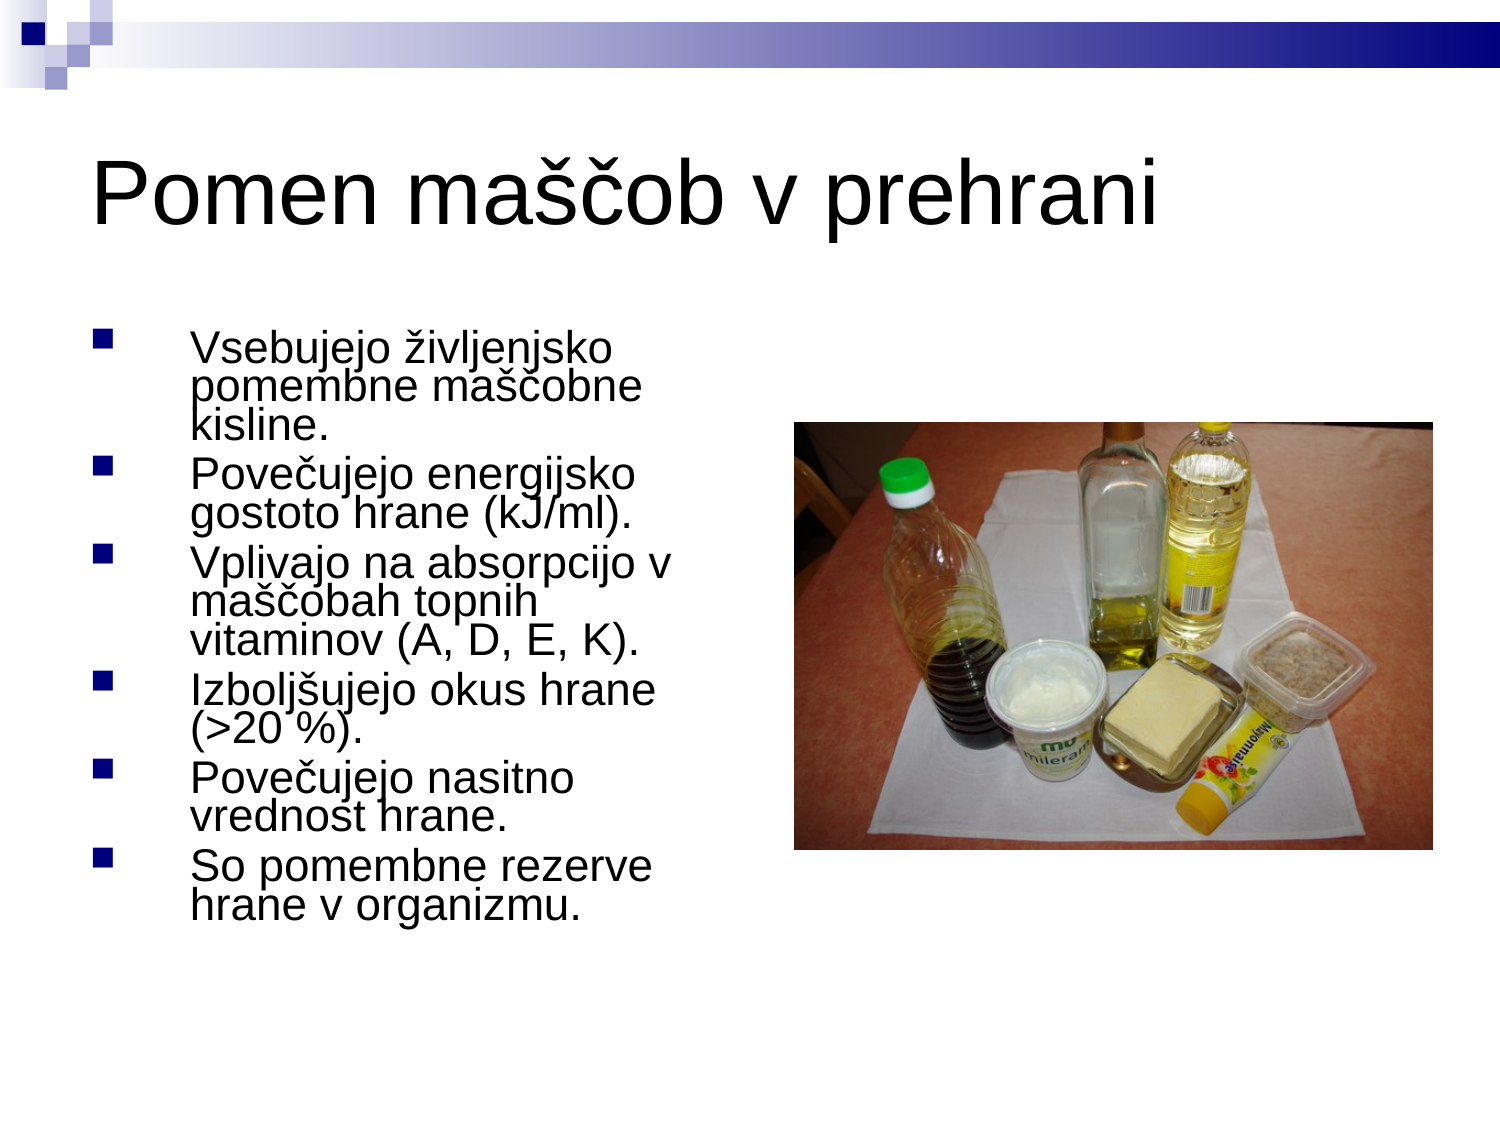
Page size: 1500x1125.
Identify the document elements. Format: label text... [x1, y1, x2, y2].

text_box [794, 422, 1433, 850]
title Pomen maščob v prehrani [75, 75, 1426, 301]
list Vsebujejo življenjsko pomembne maščobne kisline. Povečujejo energijsko gostoto hrane (kJ/ml). Vplivajo na absorpcijo v maščobah topnih vitaminov (A, D, E, K). Izboljšujejo okus hrane (>20 %). Povečujejo nasitno vrednost hrane. So pomembne rezerve hrane v organizmu. [75, 324, 738, 991]
